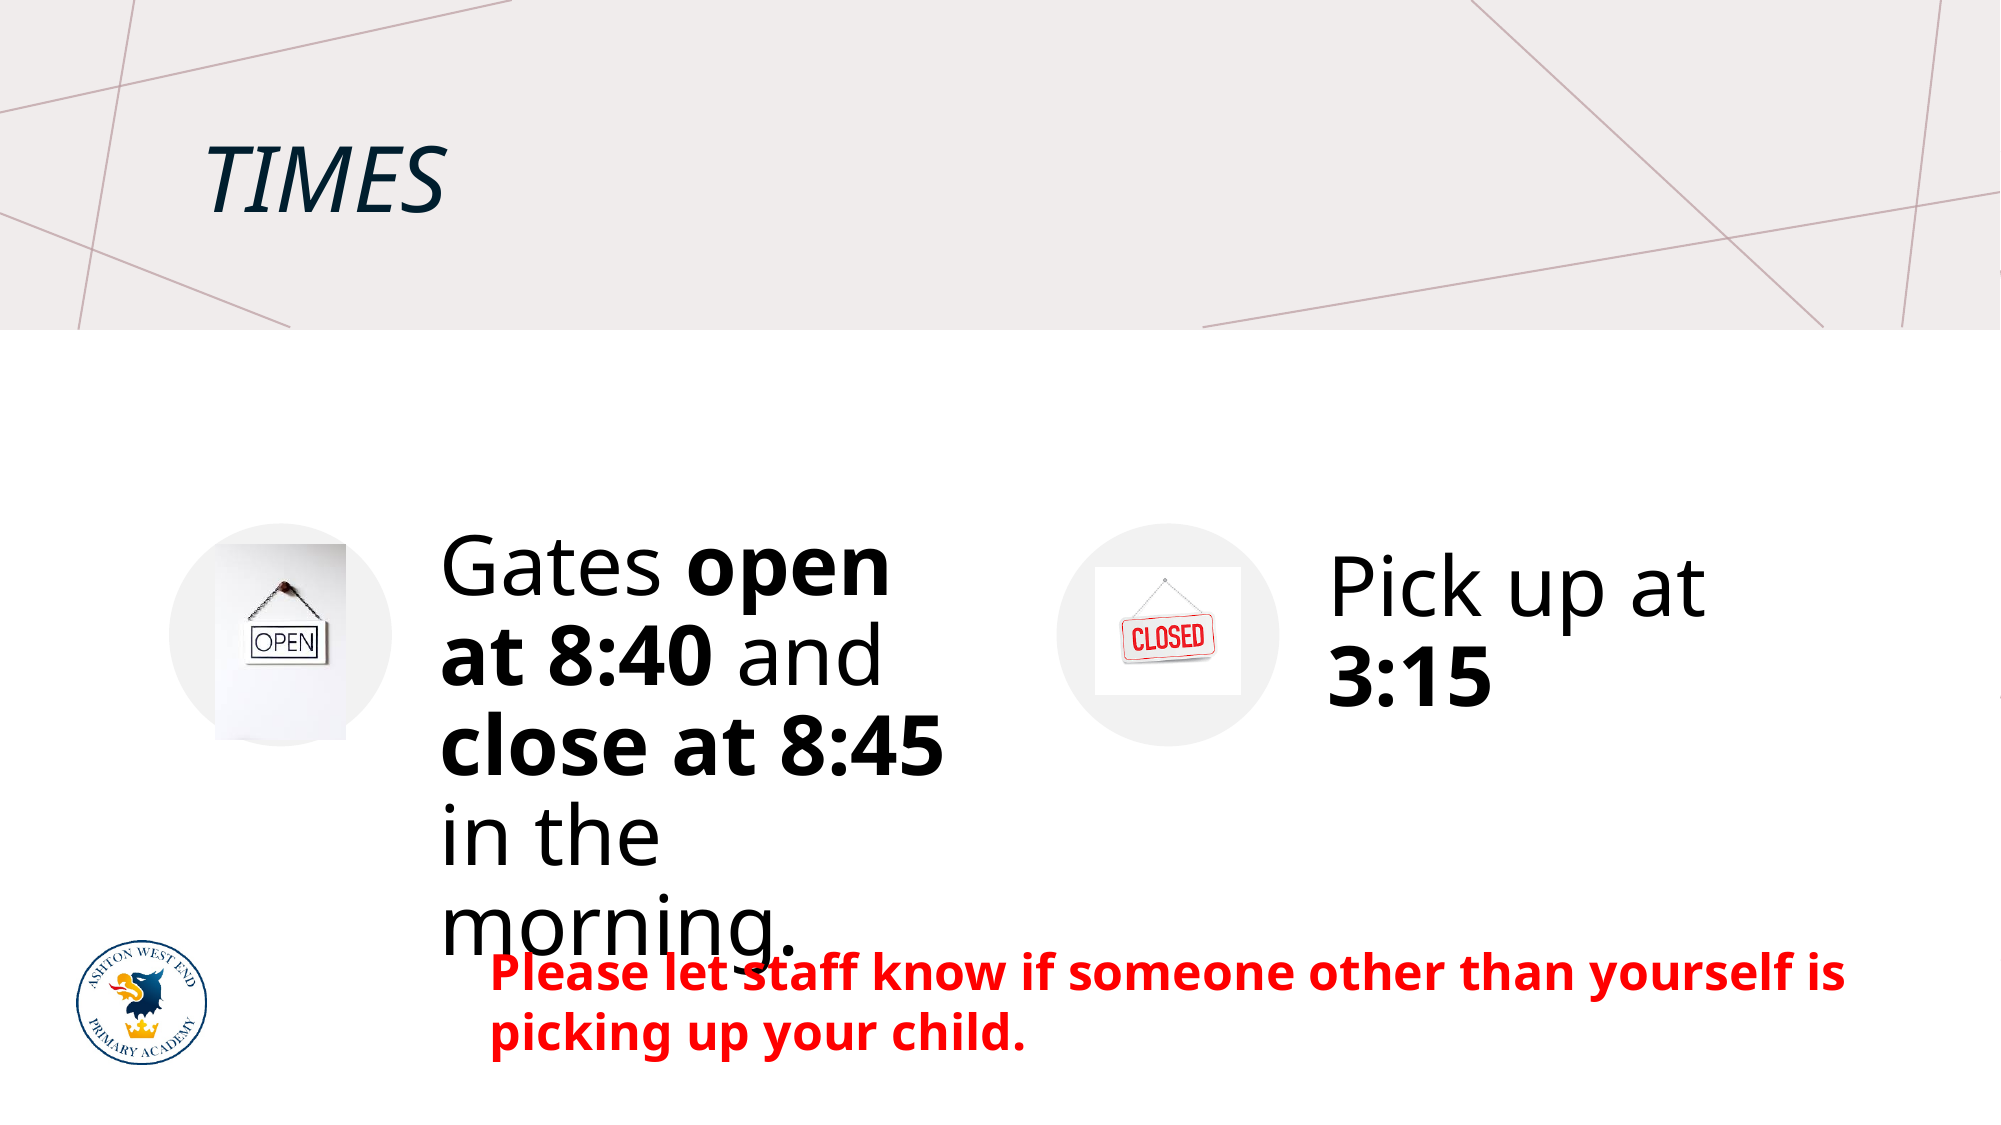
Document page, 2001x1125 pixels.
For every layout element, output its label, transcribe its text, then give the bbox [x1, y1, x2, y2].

text_box [0, 88, 118, 247]
text_box [94, 0, 1555, 284]
text_box [0, 194, 2000, 1125]
text_box [0, 0, 133, 111]
title Times [185, 81, 1837, 284]
picture [215, 544, 346, 740]
picture [76, 940, 207, 1065]
text_box [122, 0, 502, 84]
text_box [1474, 0, 1939, 218]
text_box Gates open at 8:40 and close at 8:45 in the morning. [439, 523, 966, 747]
picture [1095, 567, 1241, 695]
text_box [1918, 0, 2000, 204]
text_box Pick up at 3:15 [1327, 523, 1853, 747]
text_box Please let staff know if someone other than yourself is picking up your child. [474, 932, 1965, 1009]
